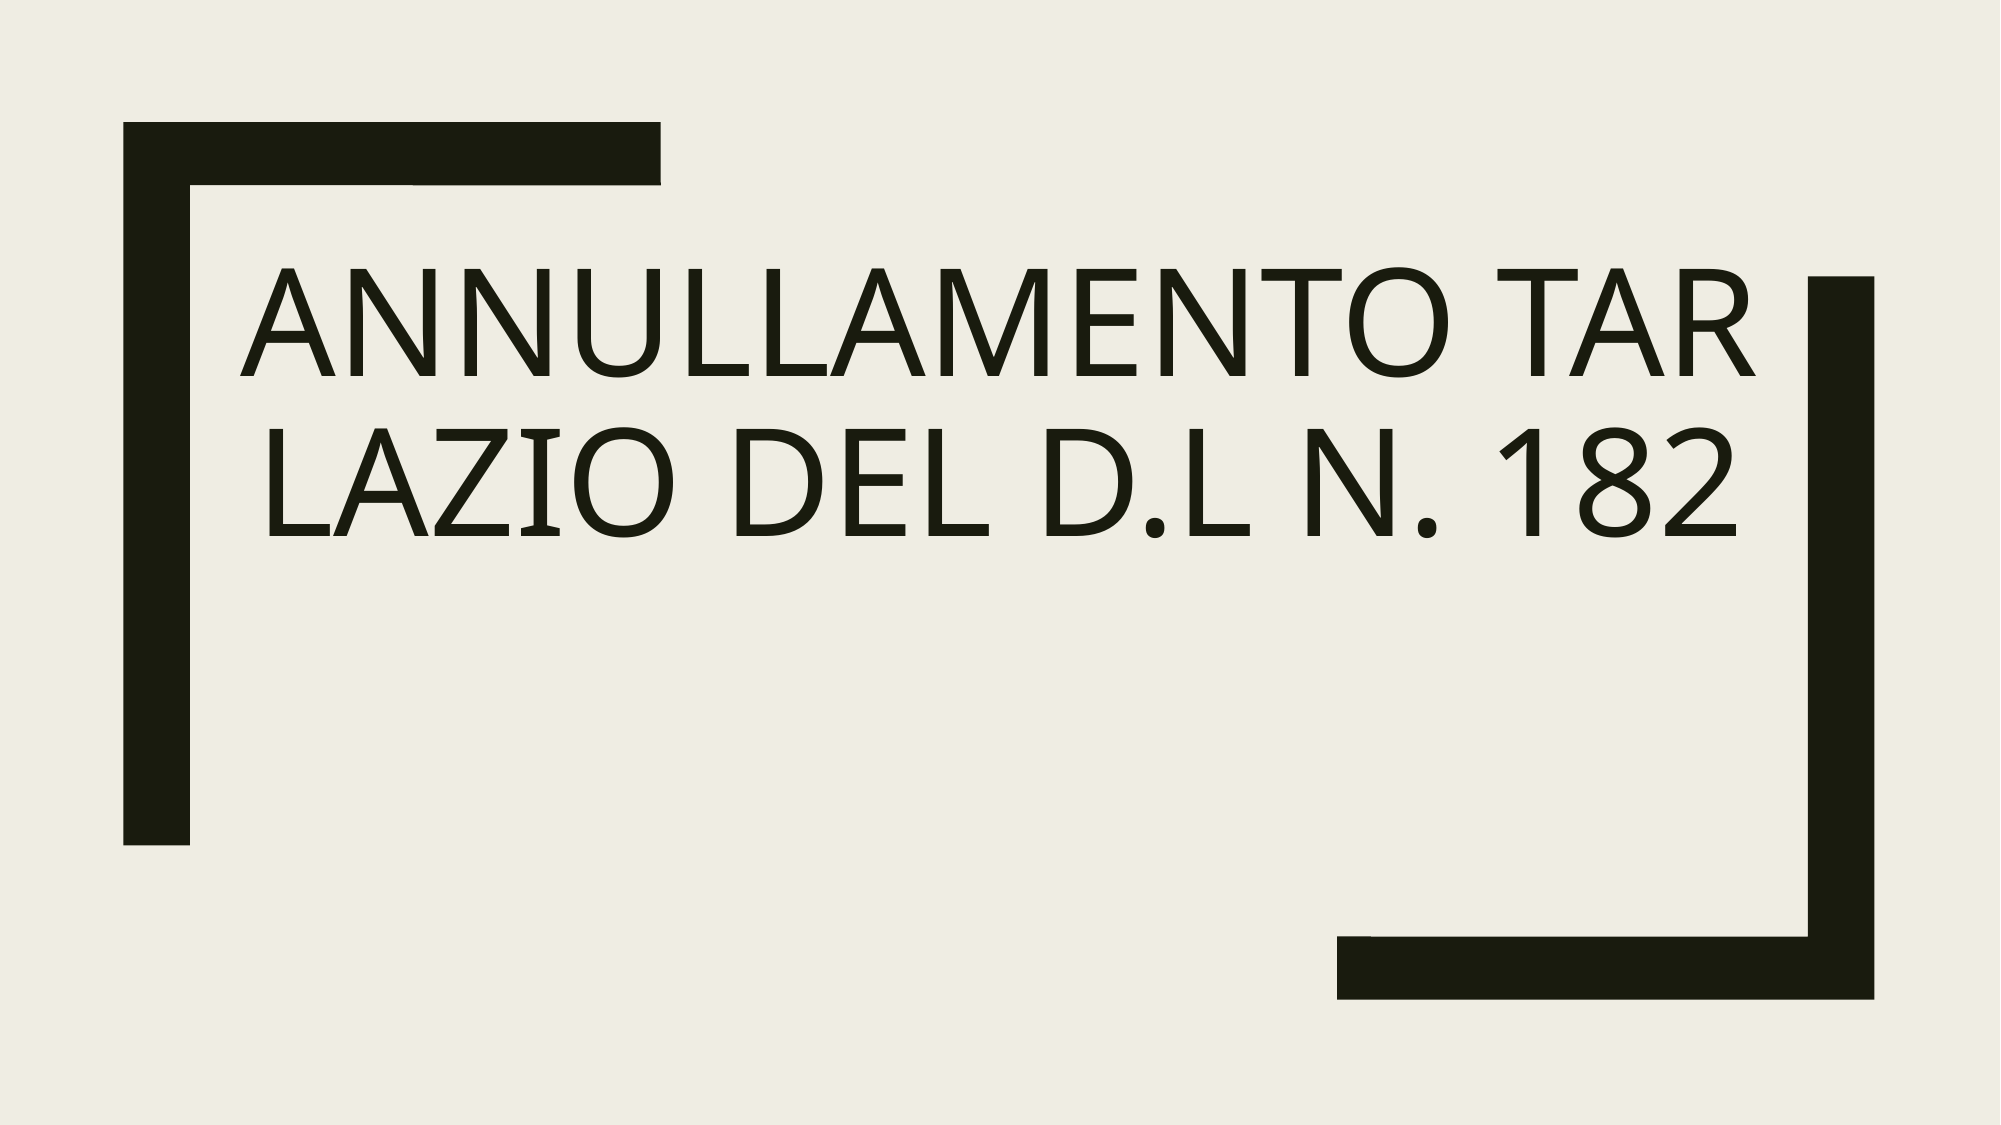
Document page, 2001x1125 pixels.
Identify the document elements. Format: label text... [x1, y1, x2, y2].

title annullamento TAR LAZIO DEL D.L n. 182 [204, 154, 1796, 577]
